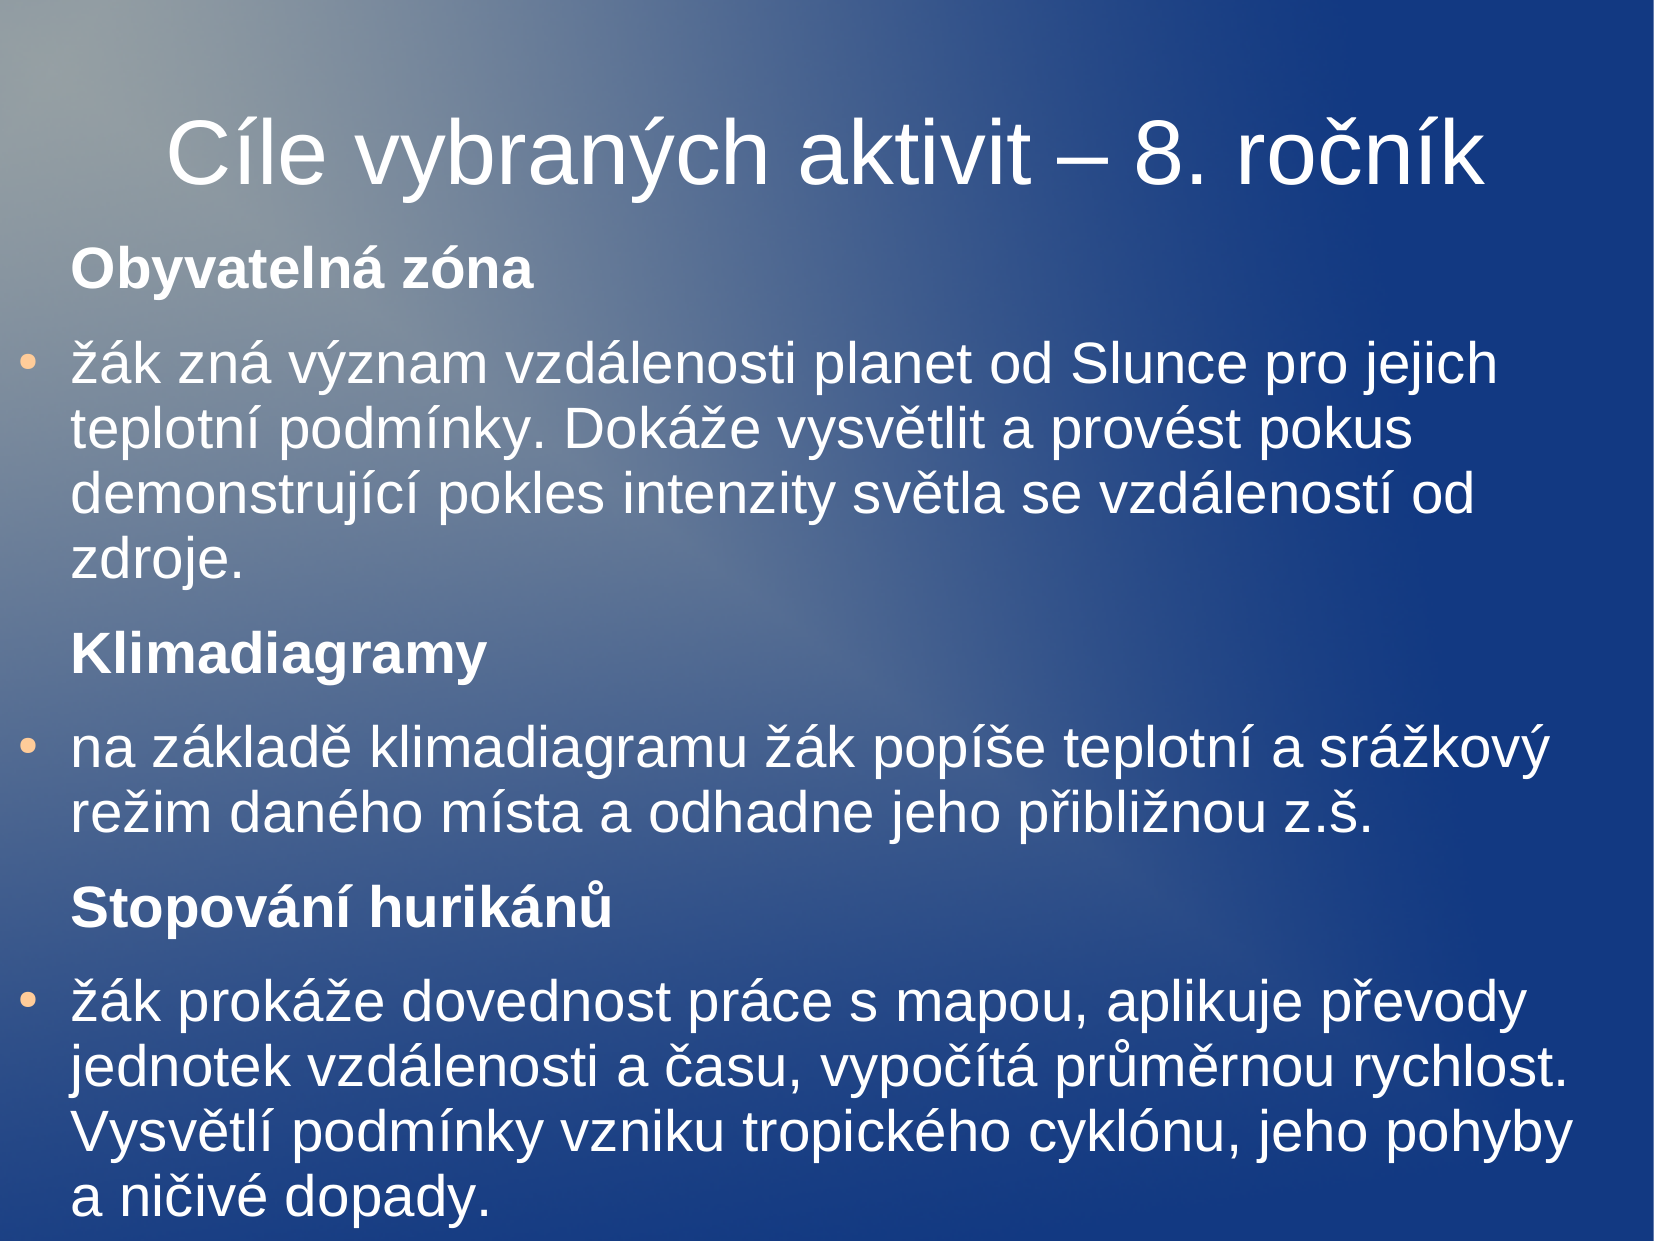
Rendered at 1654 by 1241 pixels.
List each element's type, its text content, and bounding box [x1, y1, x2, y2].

title Cíle vybraných aktivit – 8. ročník [82, 49, 1571, 236]
list Obyvatelná zóna žák zná význam vzdálenosti planet od Slunce pro jejich teplotní podmínky. Dokáže vysvětlit a provést pokus demonstrující pokles intenzity světla se vzdáleností od zdroje. Klimadiagramy na základě klimadiagramu žák popíše teplotní a srážkový režim daného místa a odhadne jeho přibližnou z.š. Stopování hurikánů žák prokáže dovednost práce s mapou, aplikuje převody jednotek vzdálenosti a času, vypočítá průměrnou rychlost. Vysvětlí podmínky vzniku tropického cyklónu, jeho pohyby a ničivé dopady. [0, 236, 1625, 1233]
picture [0, 0, 1654, 1241]
